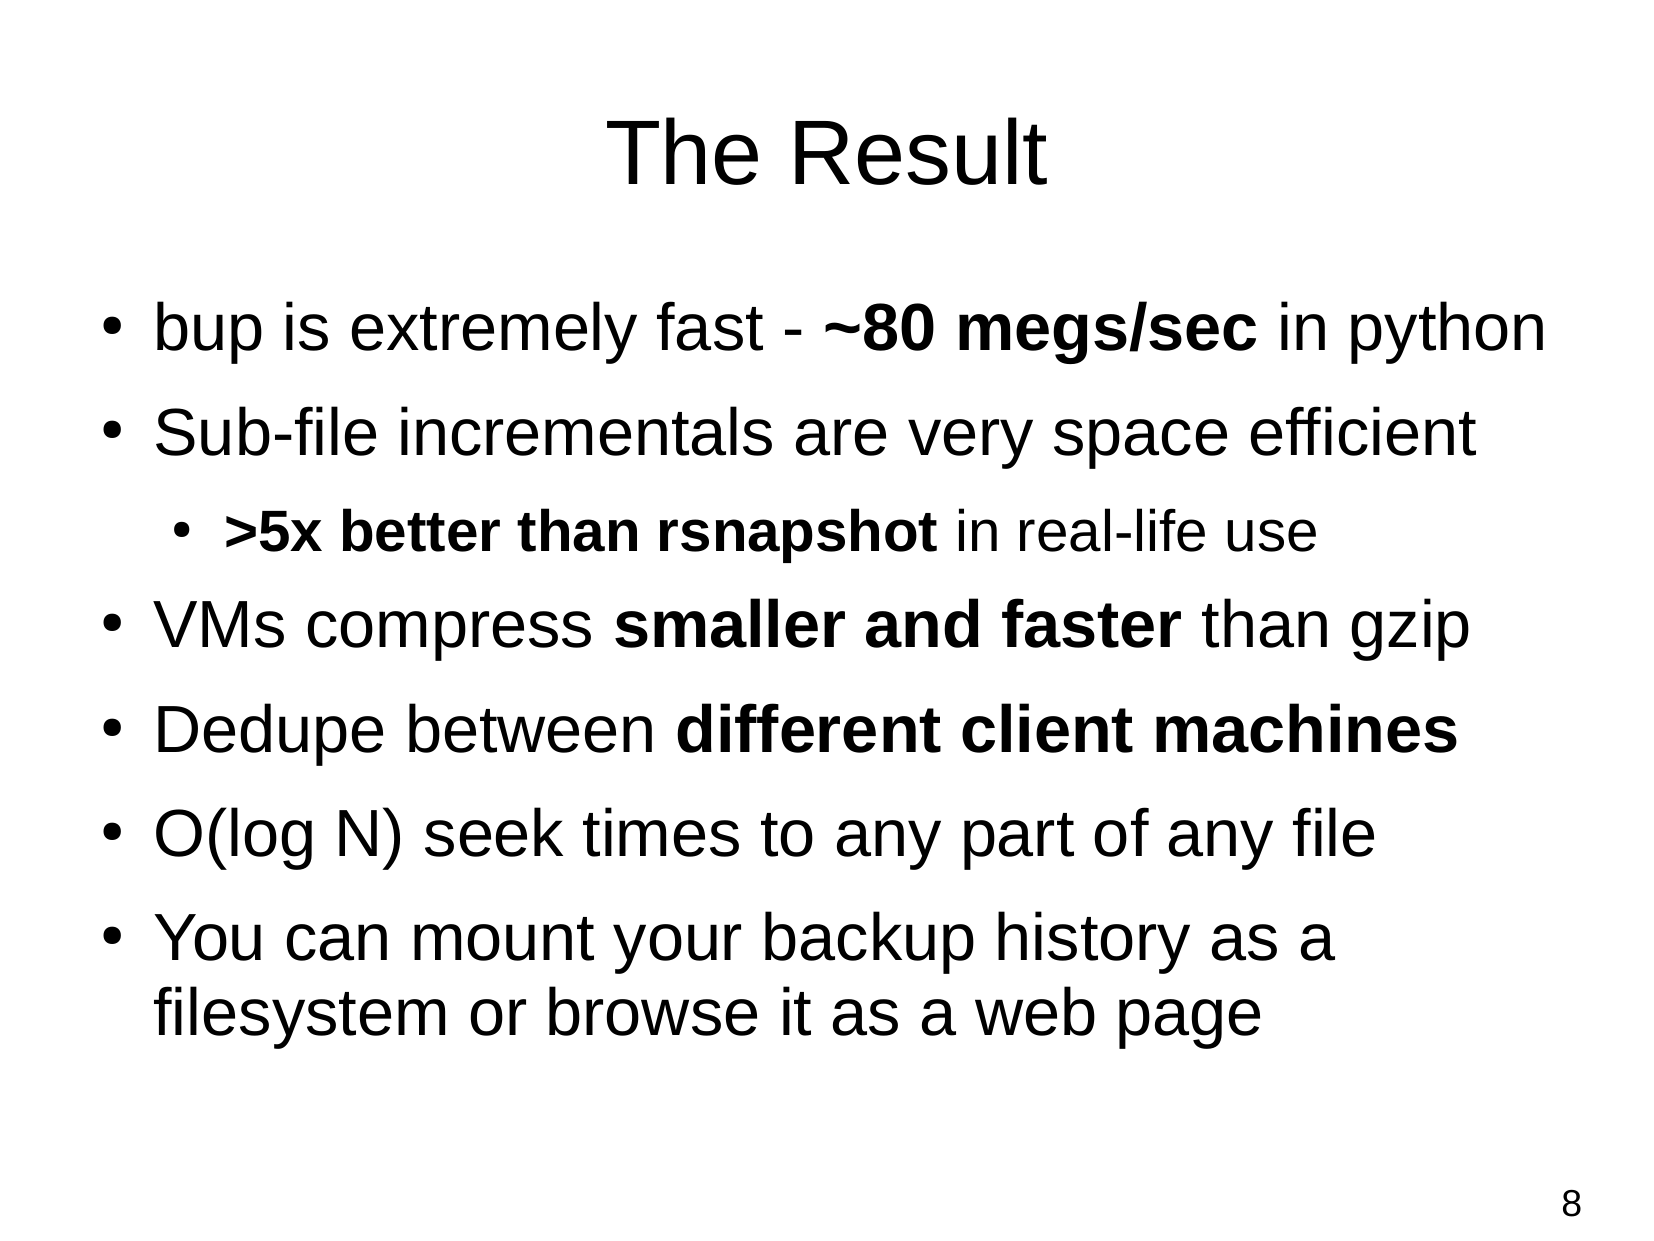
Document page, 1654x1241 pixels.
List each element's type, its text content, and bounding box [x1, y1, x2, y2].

list bup is extremely fast - ~80 megs/sec in python Sub-file incrementals are very space efficient >5x better than rsnapshot in real-life use VMs compress smaller and faster than gzip Dedupe between different client machines O(log N) seek times to any part of any file You can mount your backup history as a filesystem or browse it as a web page [82, 290, 1571, 1094]
title The Result [82, 56, 1571, 250]
text_box 8 [1546, 1174, 1598, 1232]
